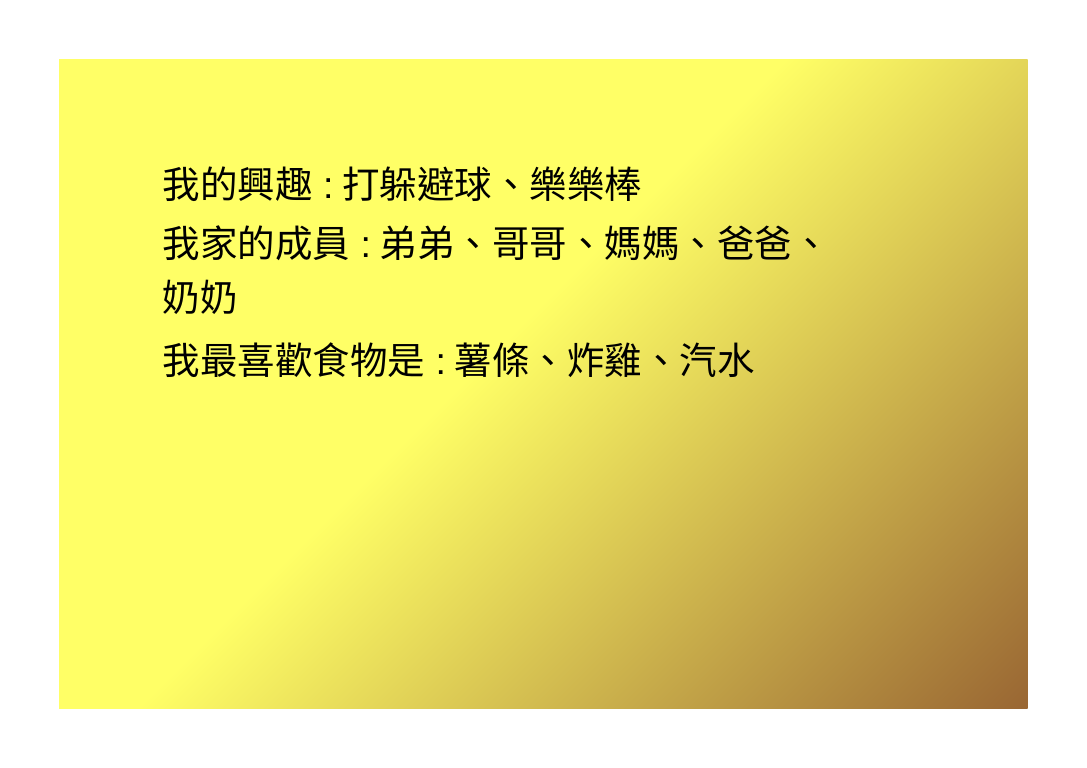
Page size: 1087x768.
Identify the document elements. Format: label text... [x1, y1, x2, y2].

text_box 我家的成員:弟弟、哥哥、媽媽、爸爸、奶奶 [147, 206, 857, 312]
text_box 我最喜歡食物是:薯條、炸雞、汽水 [147, 323, 827, 384]
text_box 我的興趣:打躲避球、樂樂棒 [147, 147, 945, 208]
